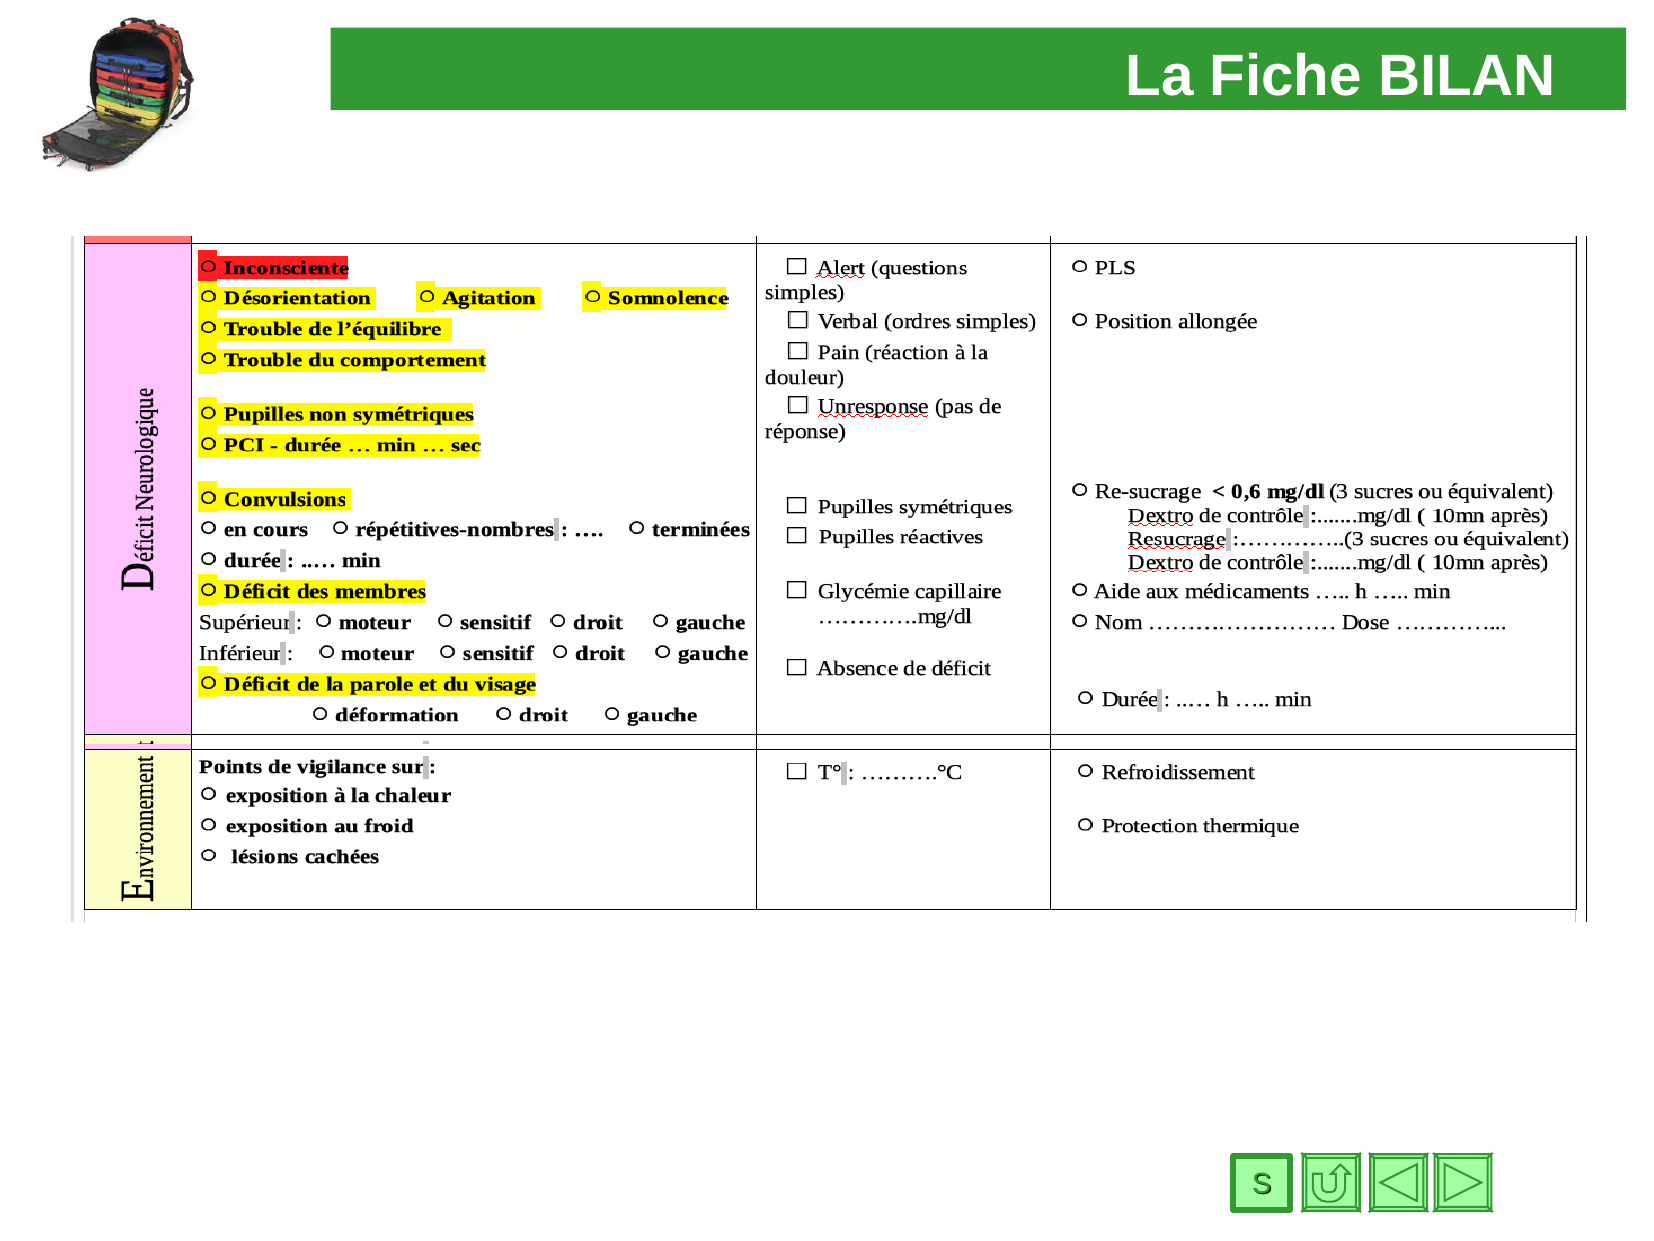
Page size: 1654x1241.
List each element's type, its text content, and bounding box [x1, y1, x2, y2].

text_box La Fiche BILAN [968, 35, 1571, 116]
picture [70, 236, 1595, 922]
picture [29, 5, 201, 183]
